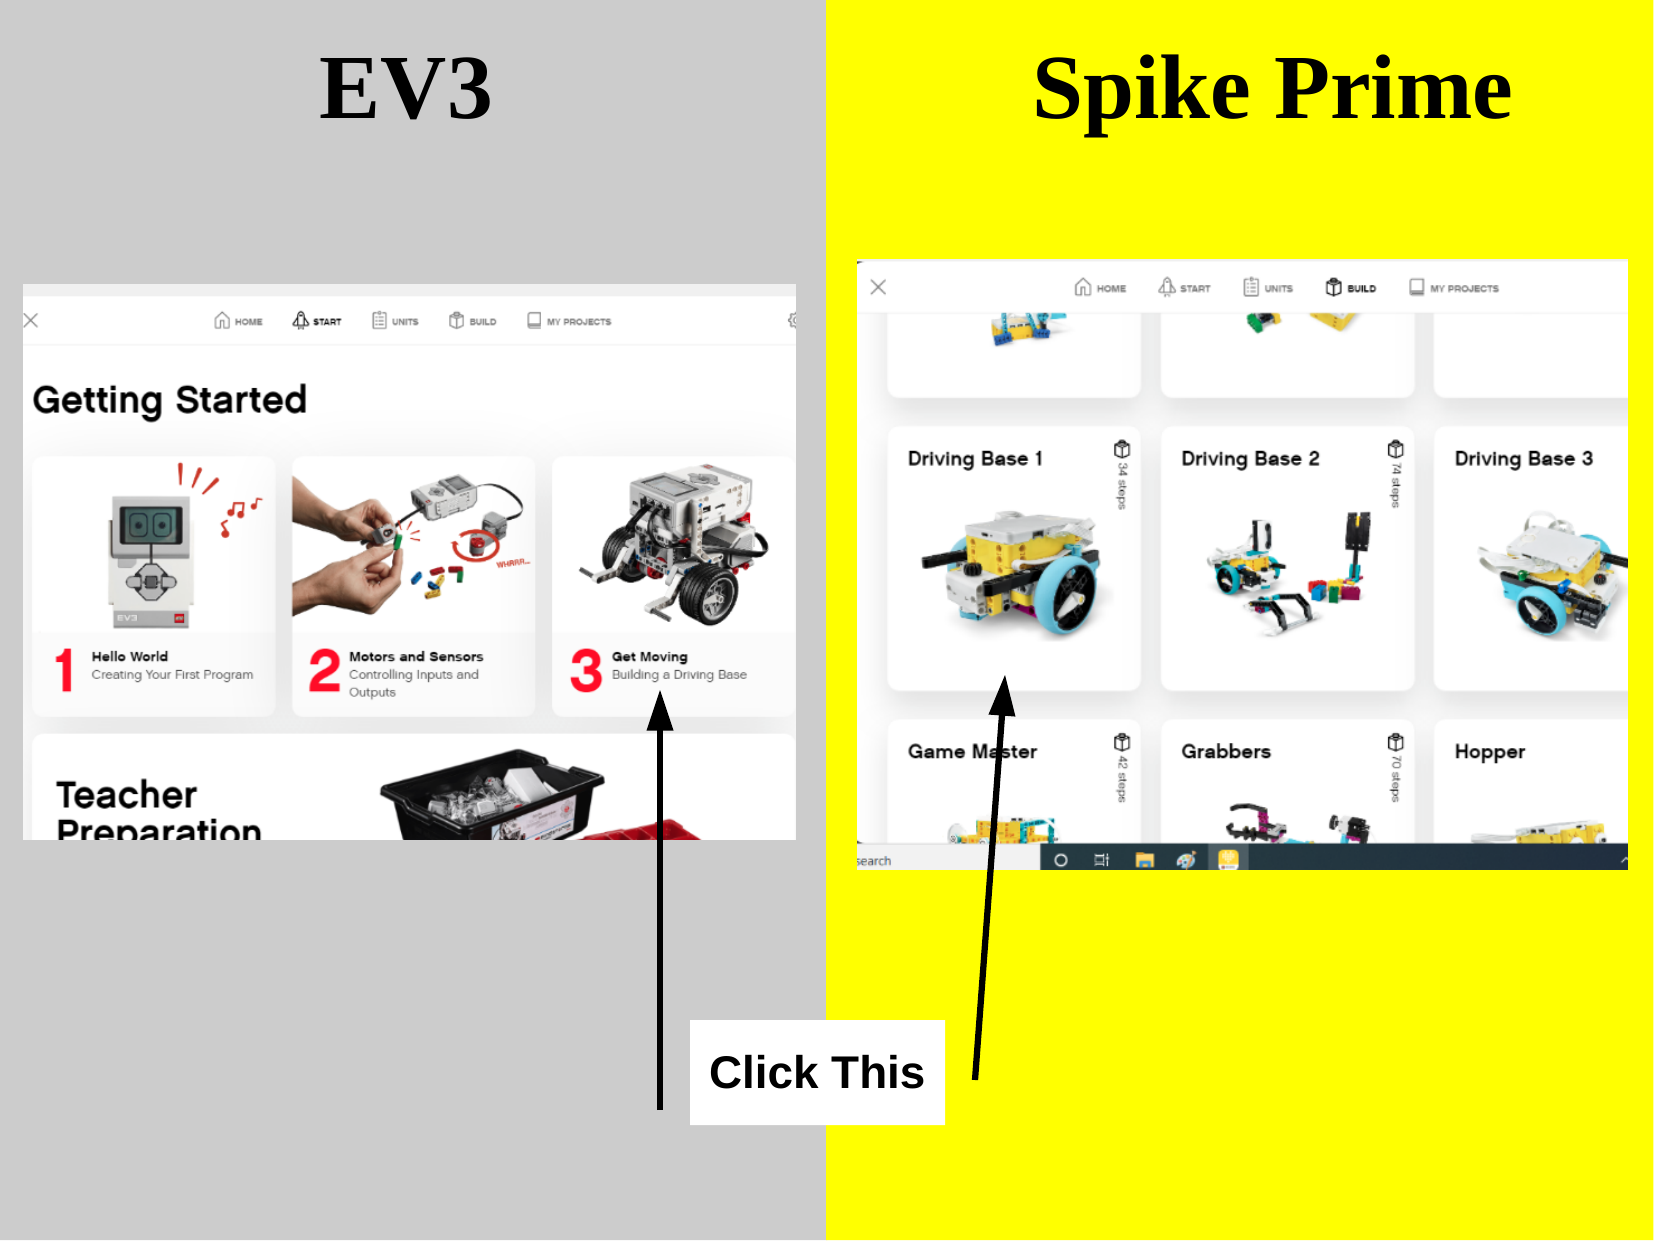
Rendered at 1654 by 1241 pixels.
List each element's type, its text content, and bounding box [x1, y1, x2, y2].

picture [857, 259, 1628, 871]
text_box [0, 0, 1654, 1241]
picture [23, 284, 796, 841]
text_box Click This [690, 1020, 946, 1126]
title EV3 [90, 10, 724, 166]
title Spike Prime [956, 10, 1591, 166]
